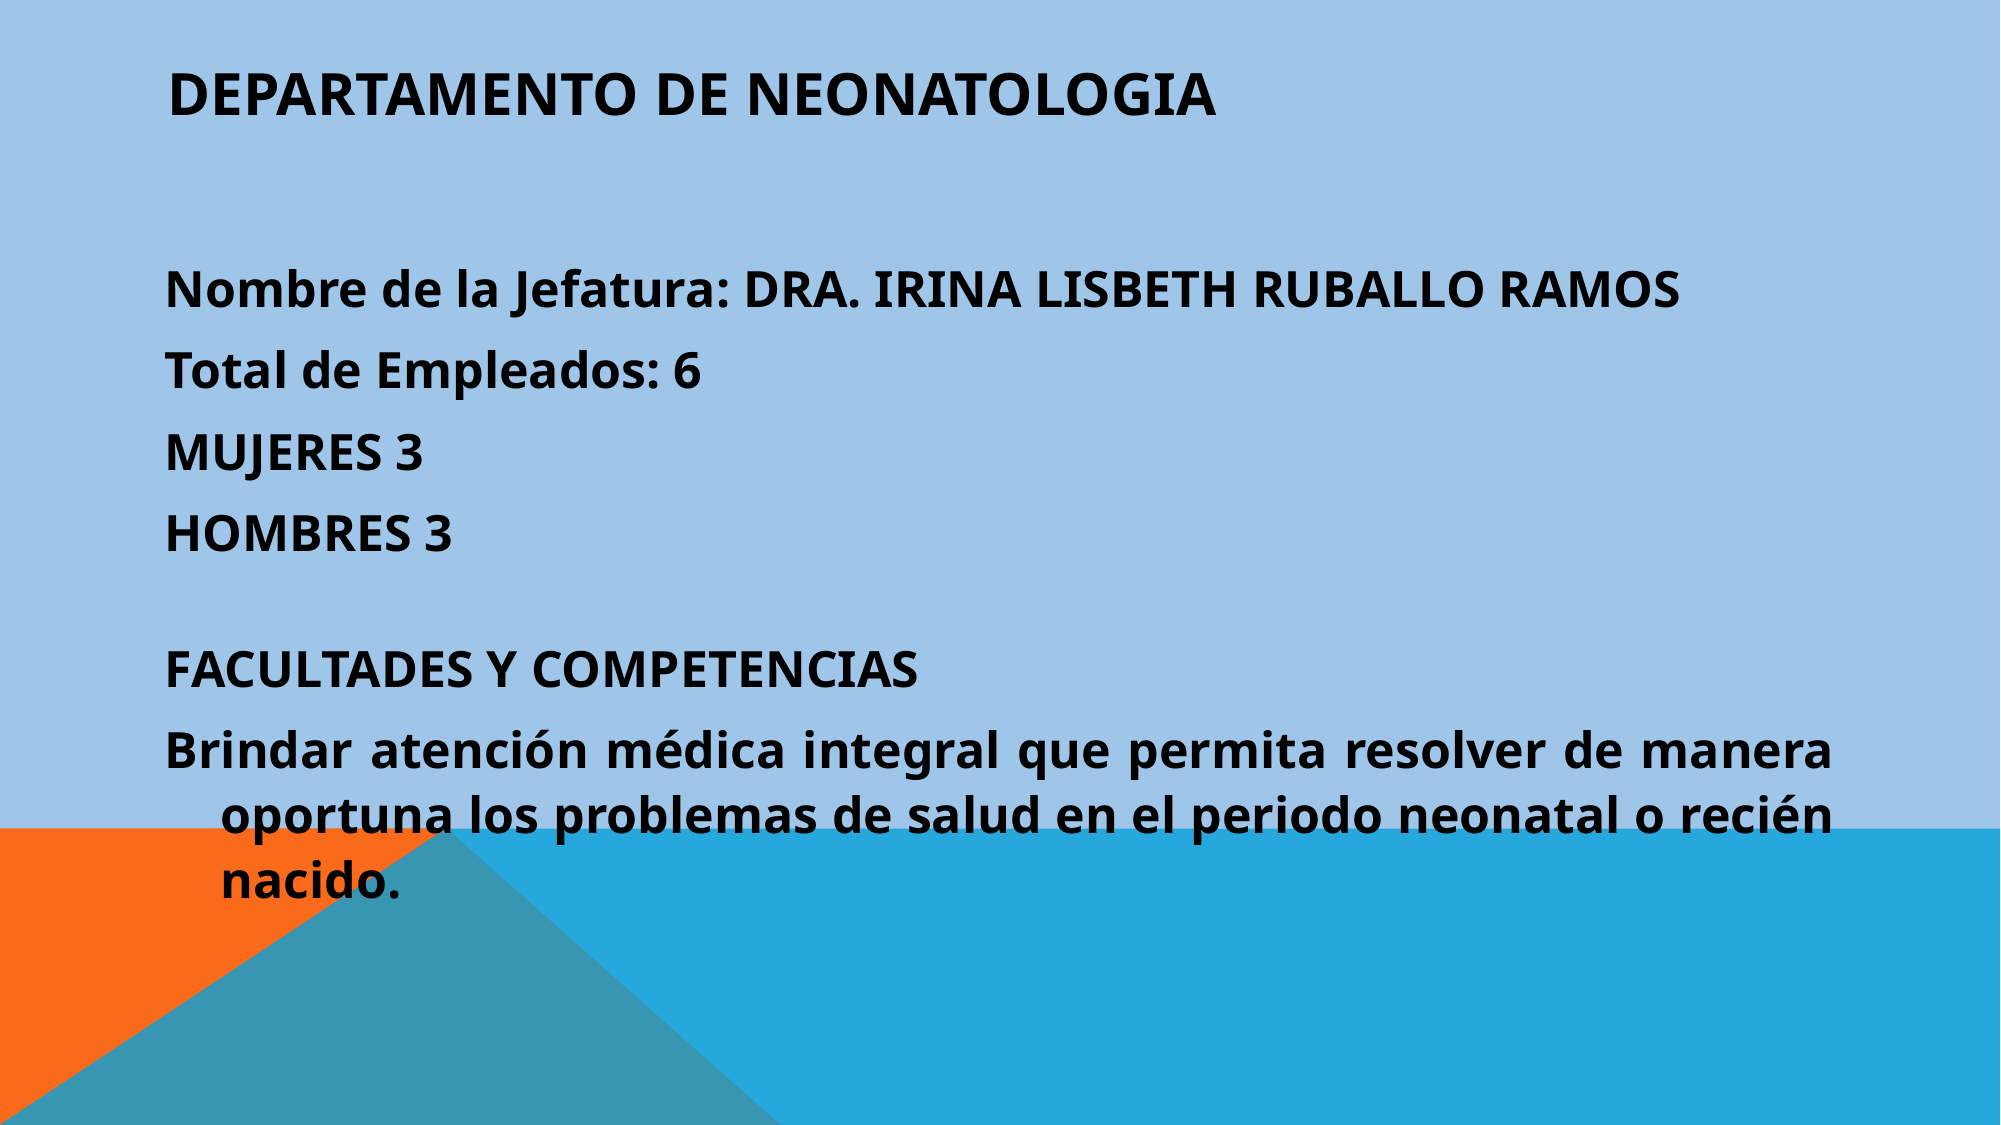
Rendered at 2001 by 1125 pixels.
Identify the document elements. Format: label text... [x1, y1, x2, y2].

text_box Nombre de la Jefatura: DRA. IRINA LISBETH RUBALLO RAMOS Total de Empleados: 6 MUJERES 3 HOMBRES 3 FACULTADES Y COMPETENCIAS Brindar atención médica integral que permita resolver de manera oportuna los problemas de salud en el periodo neonatal o recién nacido. [149, 244, 1850, 956]
text_box DEPARTAMENTO DE NEONATOLOGIA [153, 50, 1854, 220]
